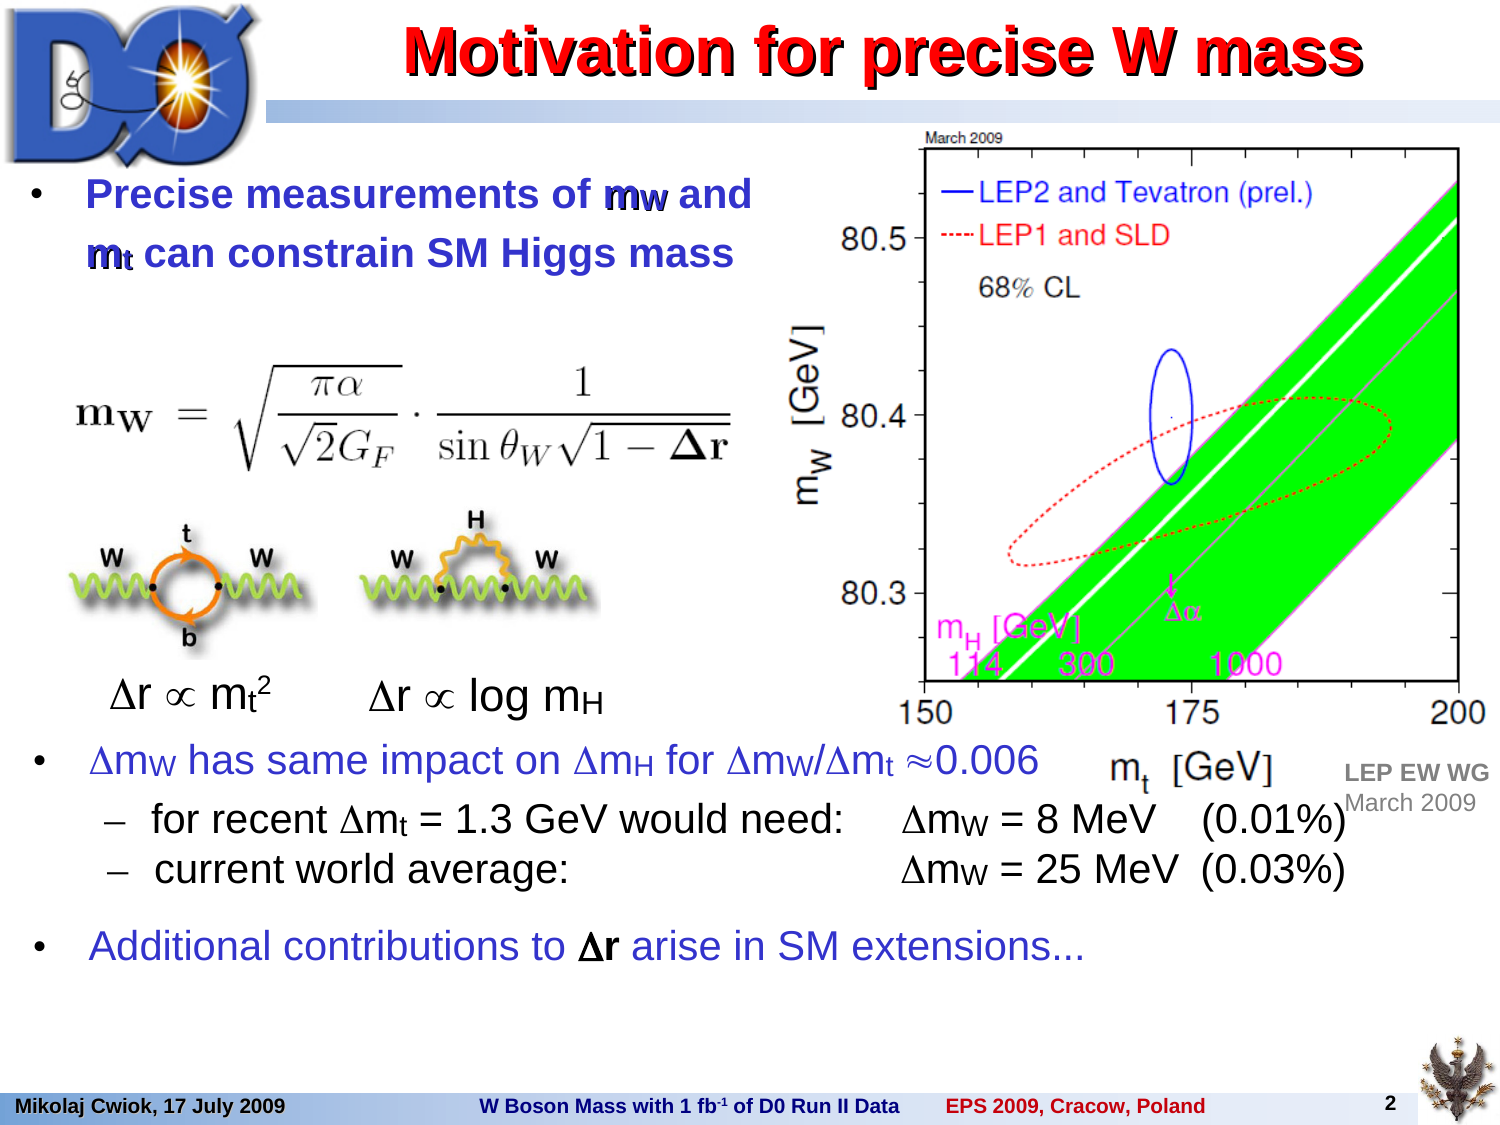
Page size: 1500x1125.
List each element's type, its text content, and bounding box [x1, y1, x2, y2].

subtitle Precise measurements of mW and mt can constrain SM Higgs mass DmW has same impact on DmH for DmW/Dmt 0.006 for recent Dmt = 1.3 GeV would need: DmW = 8 MeV (0.01%) current world average: DmW = 25 MeV (0.03%) Additional contributions to Dr arise in SM extensions... [29, 182, 1499, 1094]
title Motivation for precise W mass [266, 0, 1500, 100]
text_box Dr  log mH [367, 662, 629, 730]
picture [0, 1034, 1500, 1125]
picture [354, 506, 601, 657]
picture [65, 509, 318, 660]
text_box LEP EW WG March 2009 [1329, 749, 1500, 824]
picture [783, 126, 1492, 182]
picture [64, 352, 740, 476]
picture [0, 0, 1500, 172]
text_box Dr  mt2 [108, 660, 287, 728]
